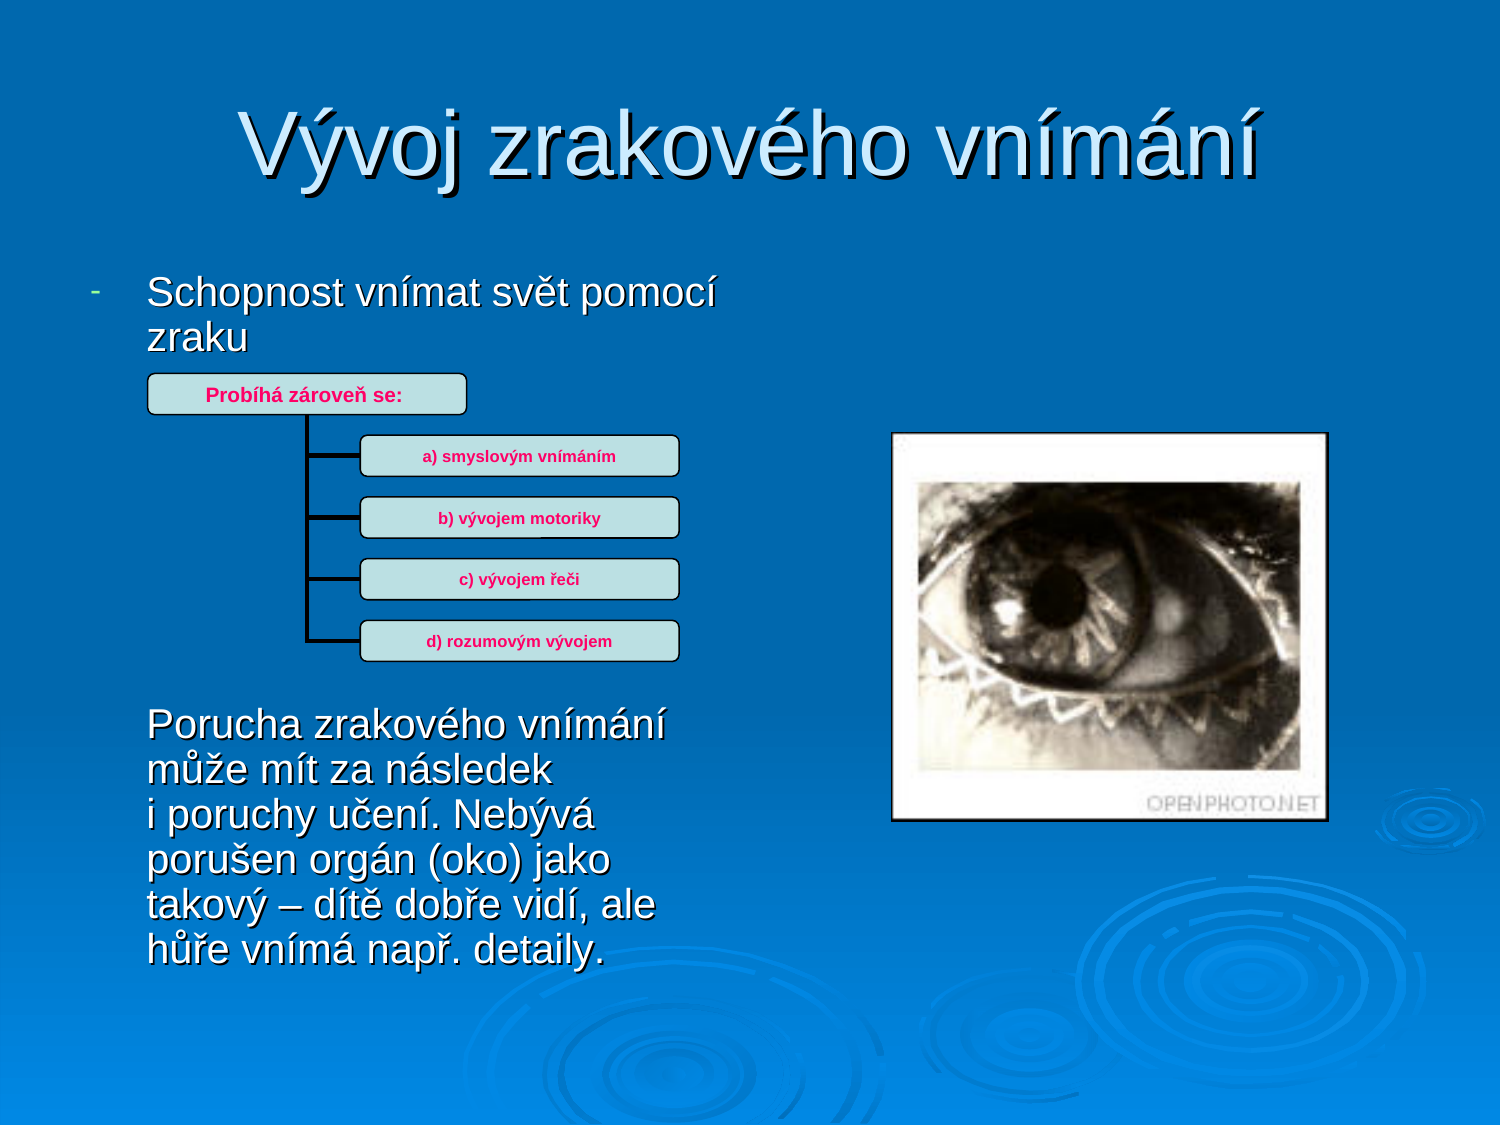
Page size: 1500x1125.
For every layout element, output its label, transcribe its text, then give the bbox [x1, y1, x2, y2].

title Vývoj zrakového vnímání [75, 45, 1426, 233]
text_box Probíhá zároveň se: [147, 373, 467, 415]
text_box [891, 432, 1329, 822]
list Schopnost vnímat svět pomocí zraku Porucha zrakového vnímání může mít za následek i poruchy učení. Nebývá porušen orgán (oko) jako takový – dítě dobře vidí, ale hůře vnímá např. detaily. [75, 262, 738, 1006]
text_box d) rozumovým vývojem [360, 620, 680, 662]
text_box b) vývojem motoriky [360, 496, 680, 539]
text_box a) smyslovým vnímáním [360, 435, 680, 477]
text_box c) vývojem řeči [360, 558, 680, 600]
